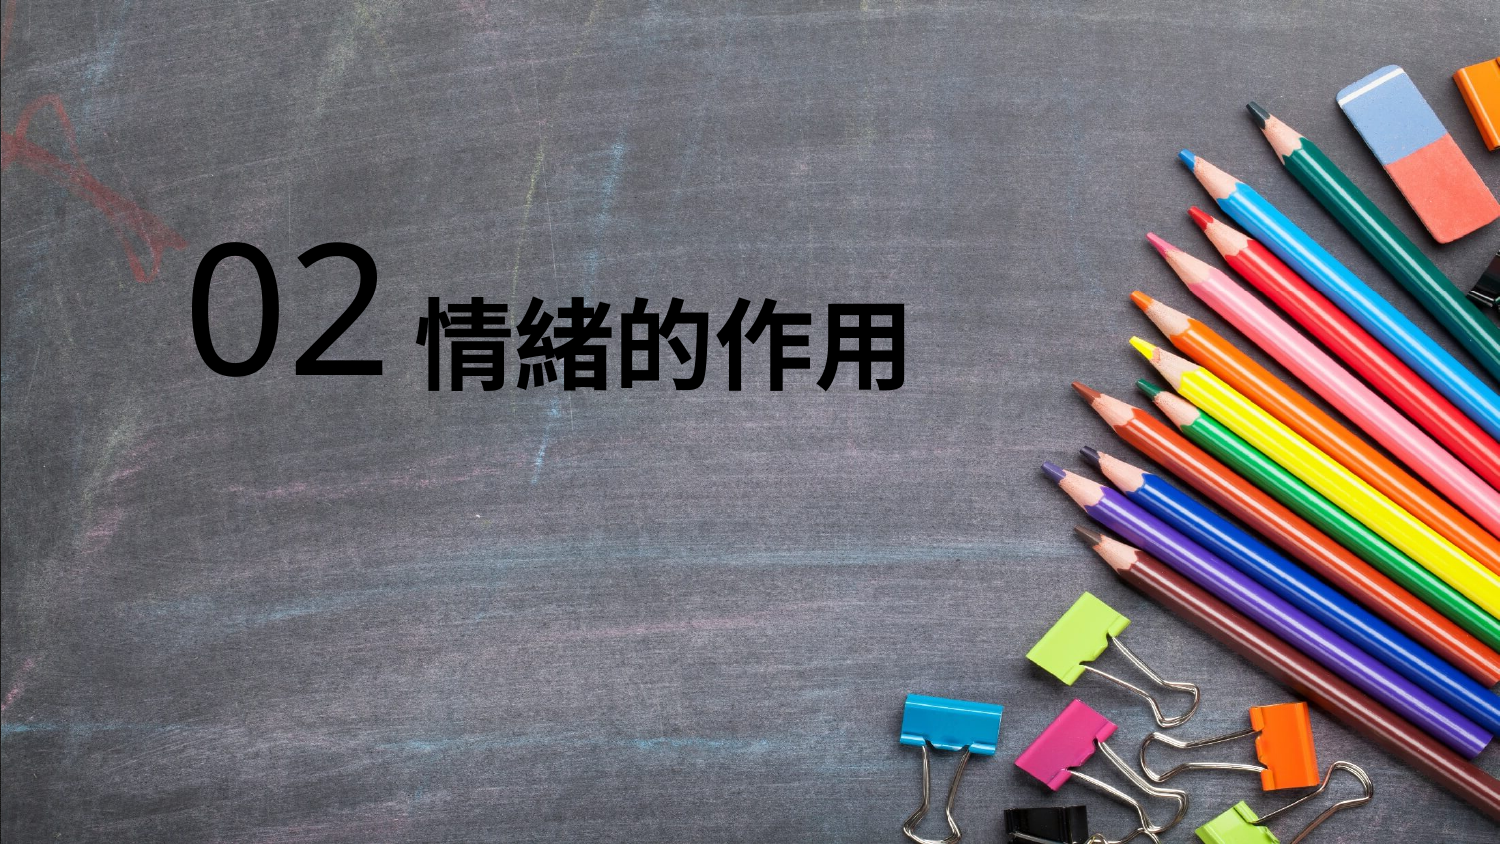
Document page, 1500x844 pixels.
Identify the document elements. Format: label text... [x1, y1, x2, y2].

text_box 情緒的作用 [400, 274, 1043, 411]
picture [1, 0, 1500, 844]
text_box 02 [176, 184, 400, 422]
